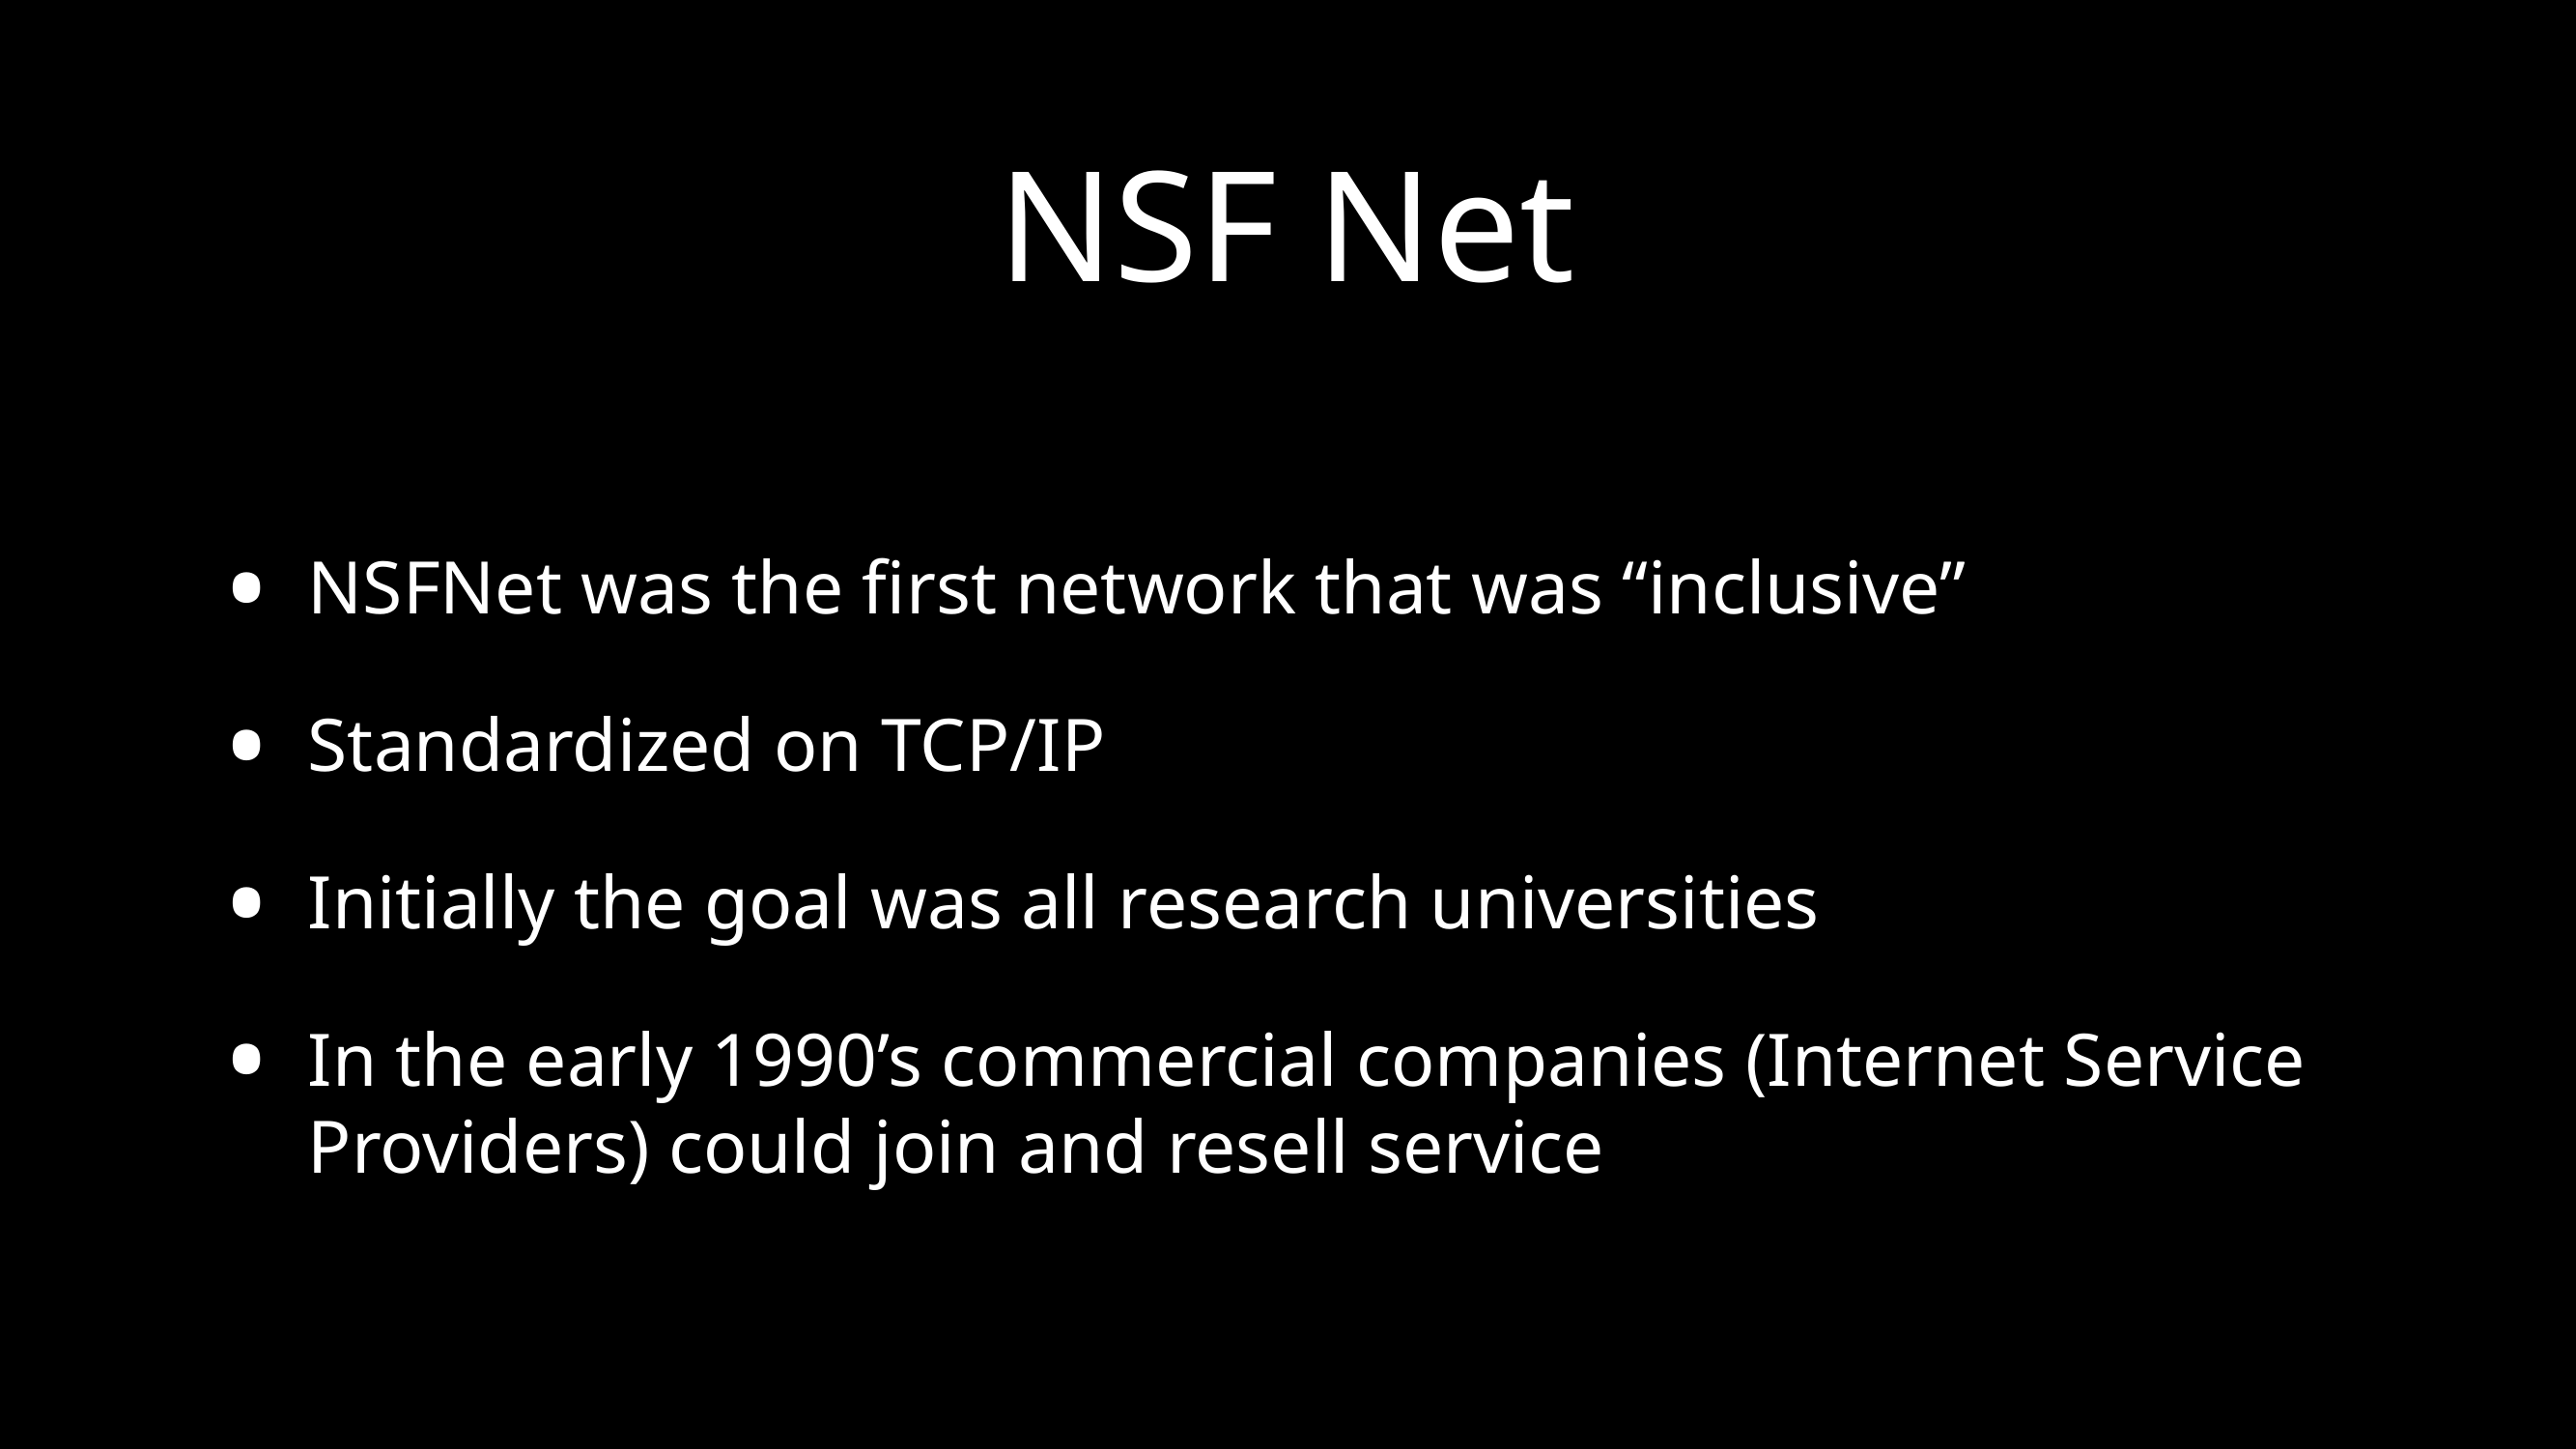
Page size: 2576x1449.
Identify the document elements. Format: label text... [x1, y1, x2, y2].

list NSFNet was the first network that was “inclusive” Standardized on TCP/IP Initially the goal was all research universities In the early 1990’s commercial companies (Internet Service Providers) could join and resell service [183, 412, 2477, 1317]
title NSF Net [183, 38, 2392, 403]
